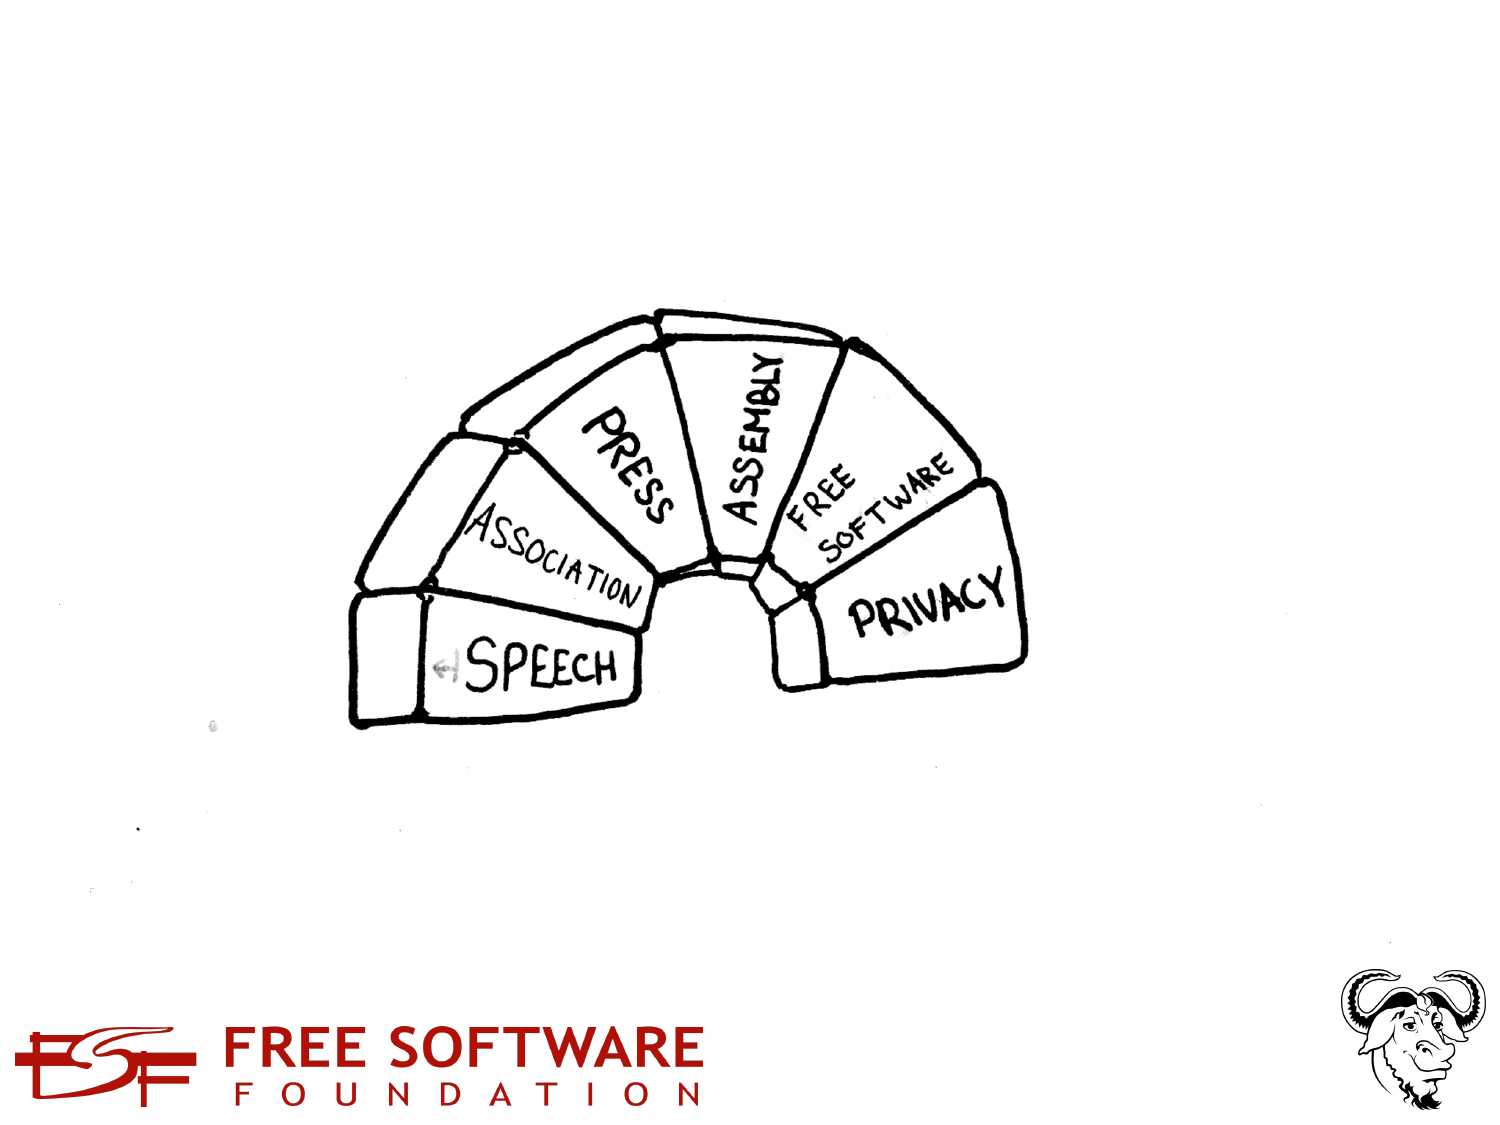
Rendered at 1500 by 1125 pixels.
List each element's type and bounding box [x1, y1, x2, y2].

picture [15, 89, 1486, 1110]
